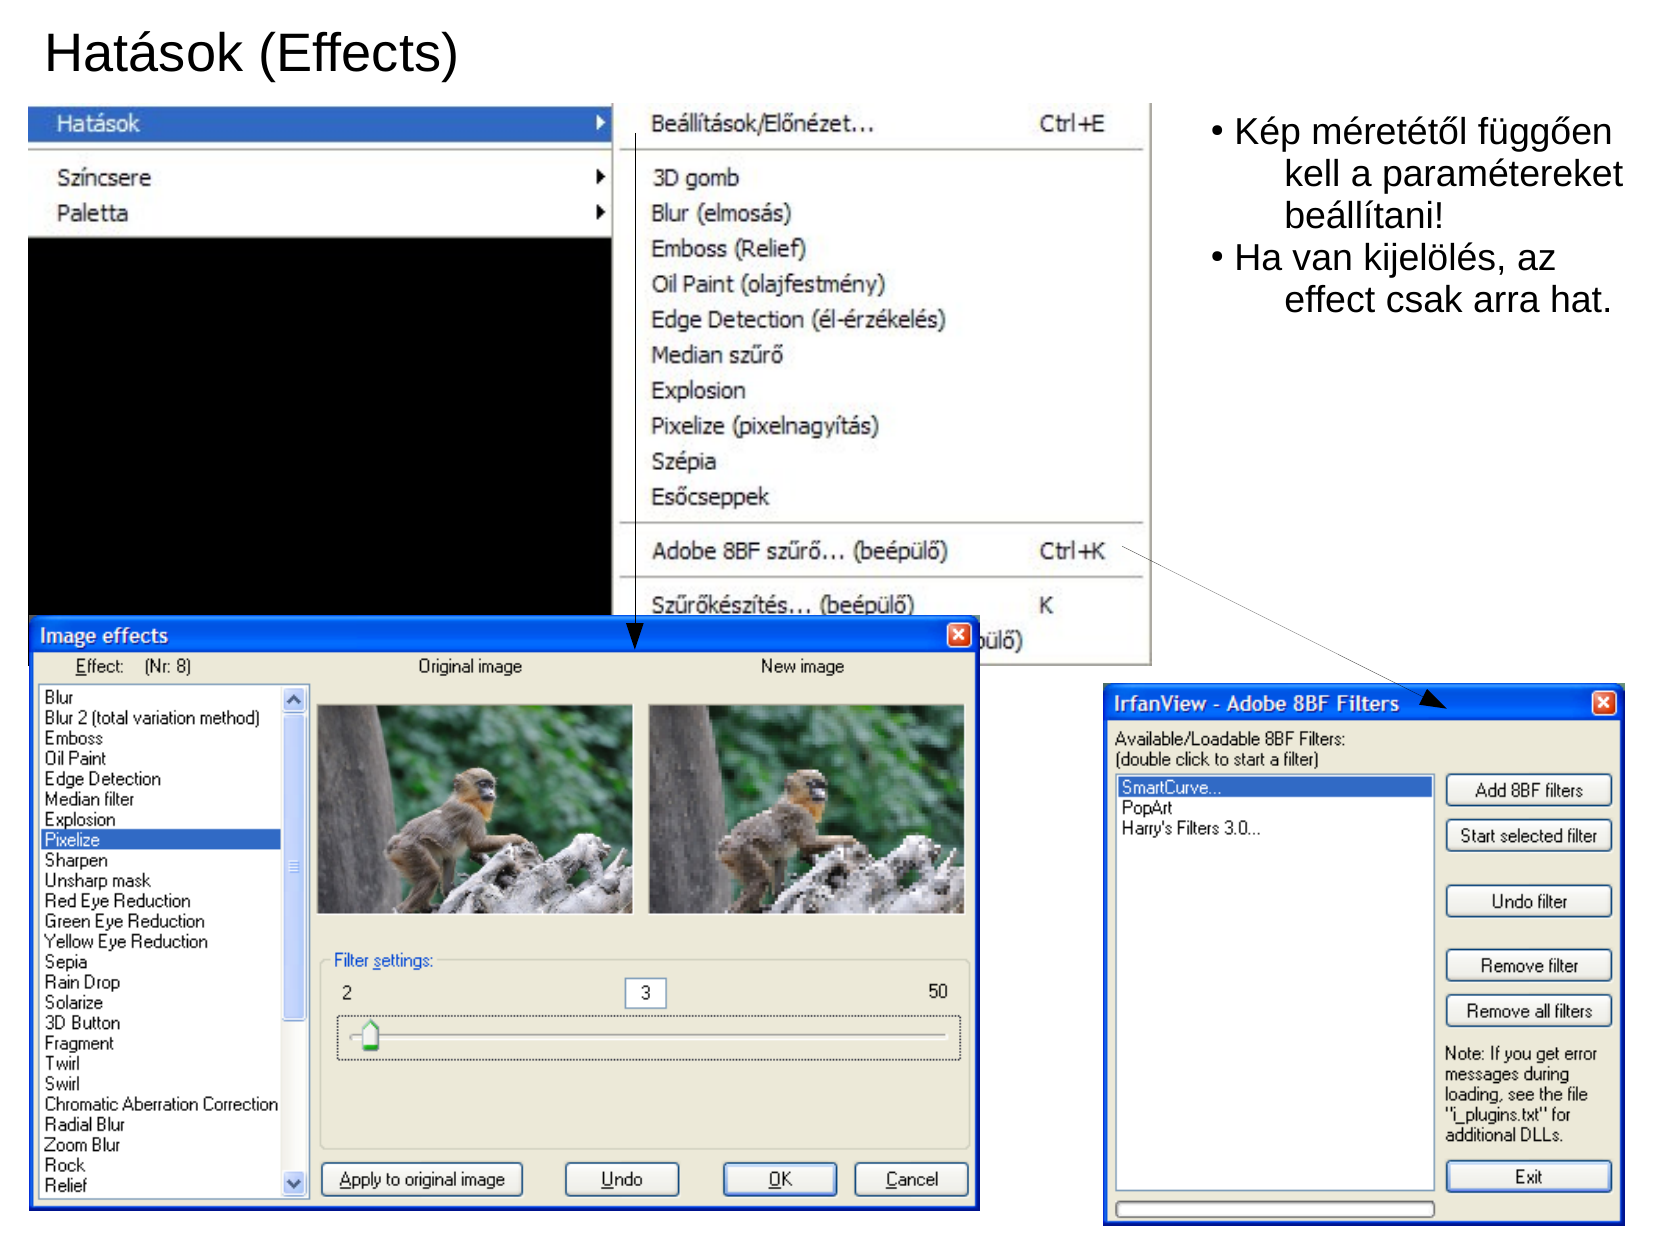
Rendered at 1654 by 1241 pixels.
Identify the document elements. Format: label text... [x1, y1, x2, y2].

picture [28, 103, 1152, 1211]
text_box Hatások (Effects) [29, 14, 475, 91]
text_box Kép méretétől függően kell a paramétereket beállítani! Ha van kijelölés, az effect csak arra hat. [1195, 103, 1639, 329]
picture [1103, 683, 1625, 1226]
